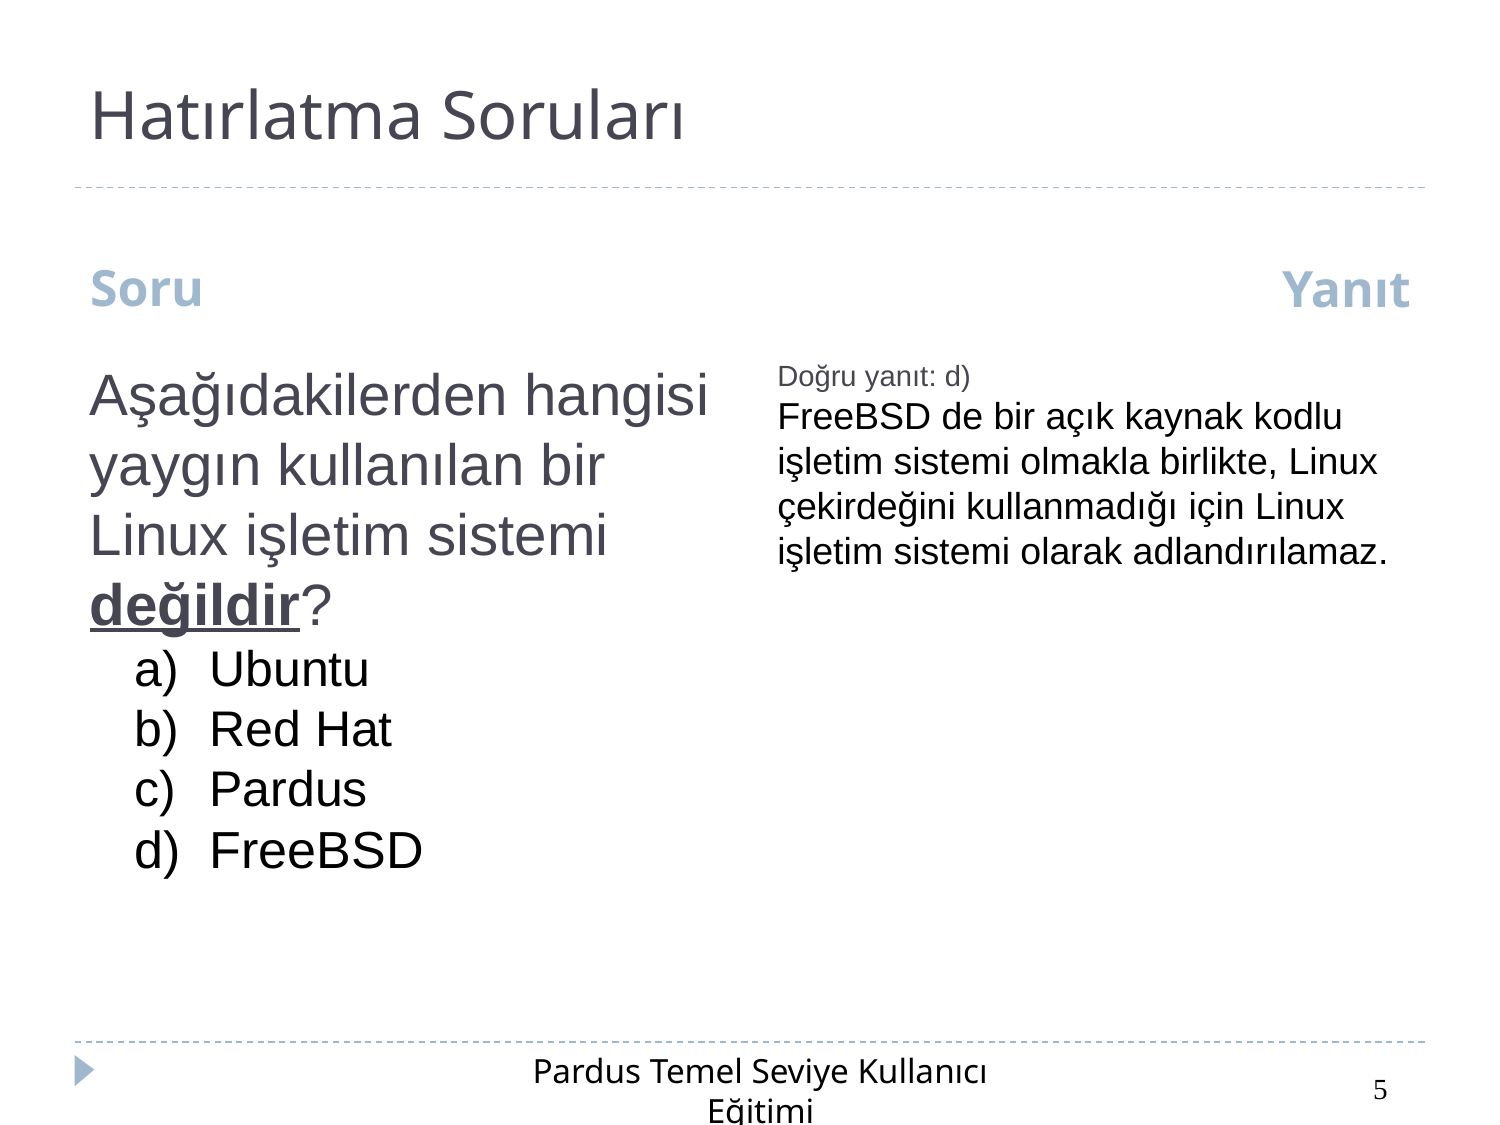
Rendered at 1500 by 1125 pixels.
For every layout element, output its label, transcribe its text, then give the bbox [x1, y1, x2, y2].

list Doğru yanıt: d) FreeBSD de bir açık kaynak kodlu işletim sistemi olmakla birlikte, Linux çekirdeğini kullanmadığı için Linux işletim sistemi olarak adlandırılamaz. [762, 350, 1425, 1013]
list Aşağıdakilerden hangisi yaygın kullanılan bir Linux işletim sistemi değildir? Ubuntu Red Hat Pardus FreeBSD [75, 350, 738, 1013]
list Soru [75, 210, 738, 324]
list Yanıt [762, 212, 1426, 325]
title Hatırlatma Soruları [75, 37, 1425, 188]
